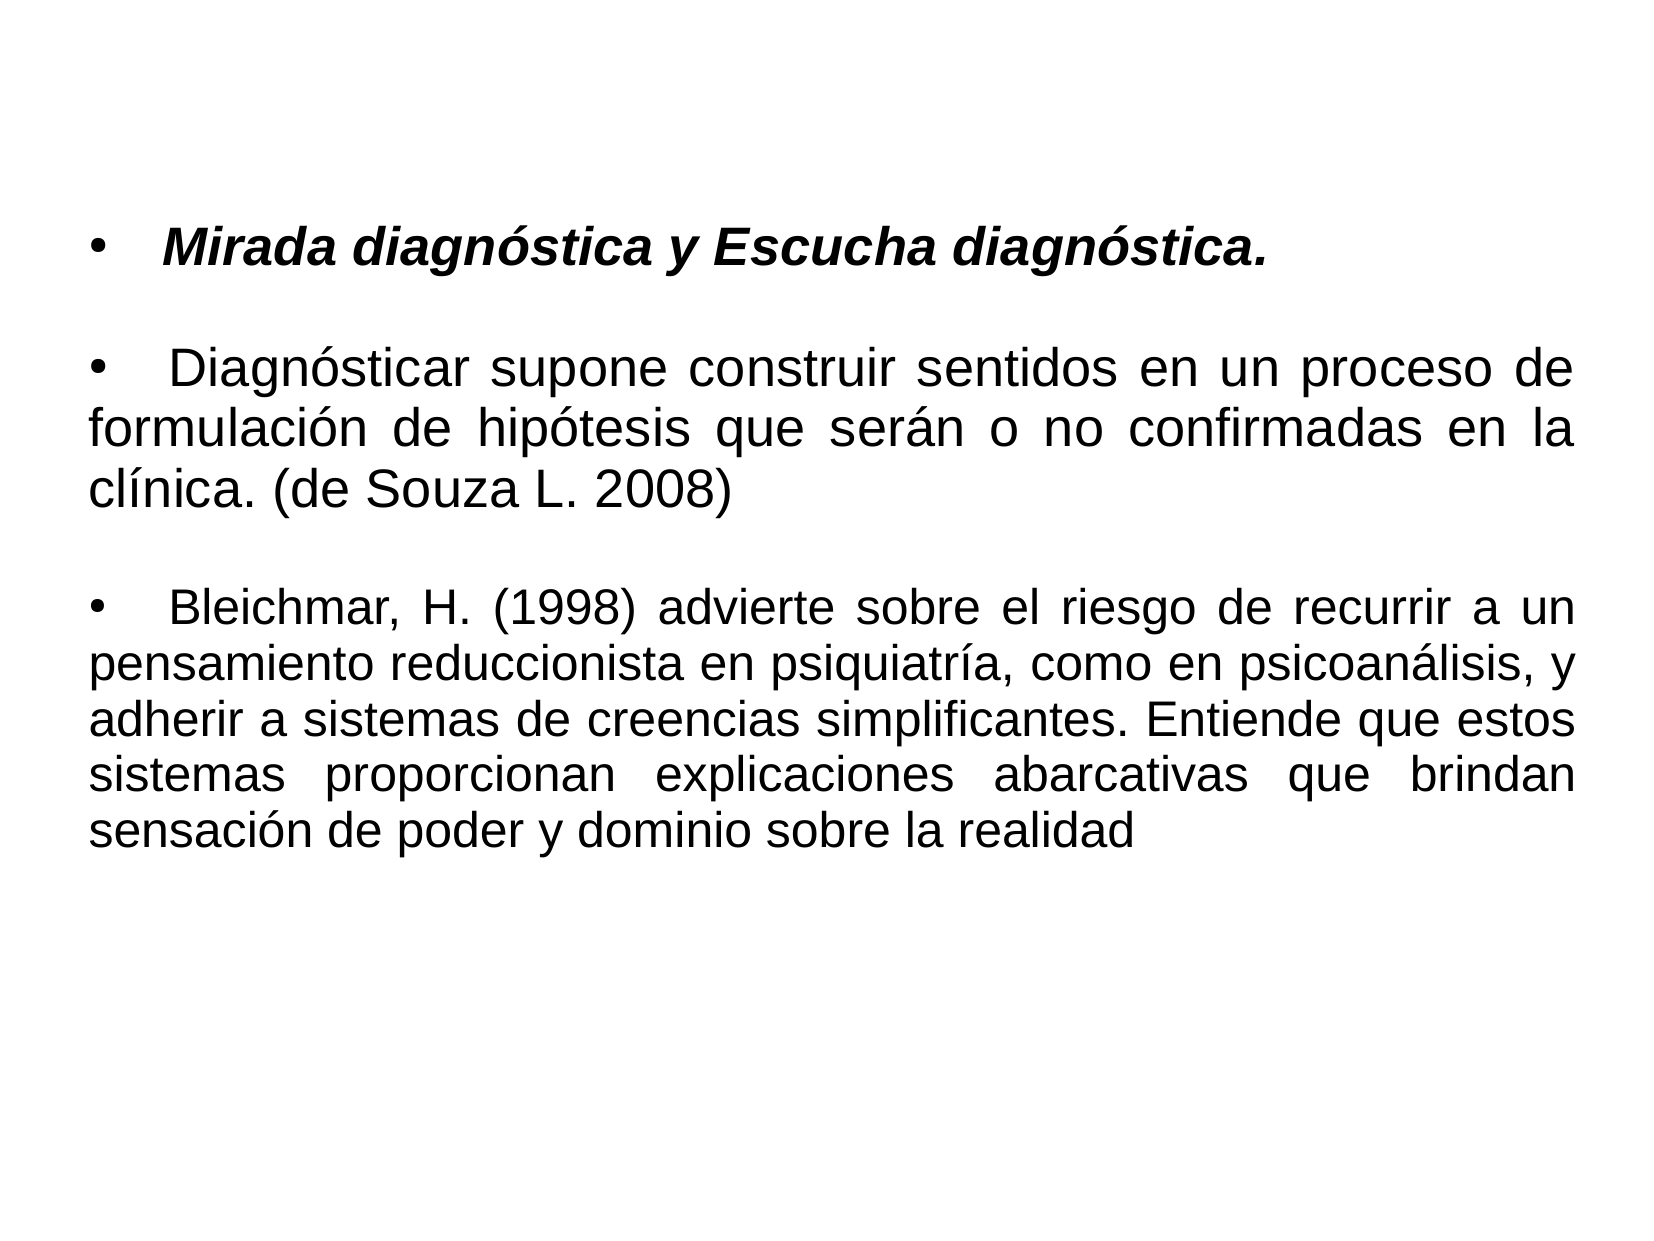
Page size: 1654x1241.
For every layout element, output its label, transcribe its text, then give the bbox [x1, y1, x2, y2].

subtitle Mirada diagnóstica y Escucha diagnóstica. Diagnósticar supone construir sentidos en un proceso de formulación de hipótesis que serán o no confirmadas en la clínica. (de Souza L. 2008) Bleichmar, H. (1998) advierte sobre el riesgo de recurrir a un pensamiento reduccionista en psiquiatría, como en psicoanálisis, y adherir a sistemas de creencias simplificantes. Entiende que estos sistemas proporcionan explicaciones abarcativas que brindan sensación de poder y dominio sobre la realidad [88, 48, 1577, 1093]
